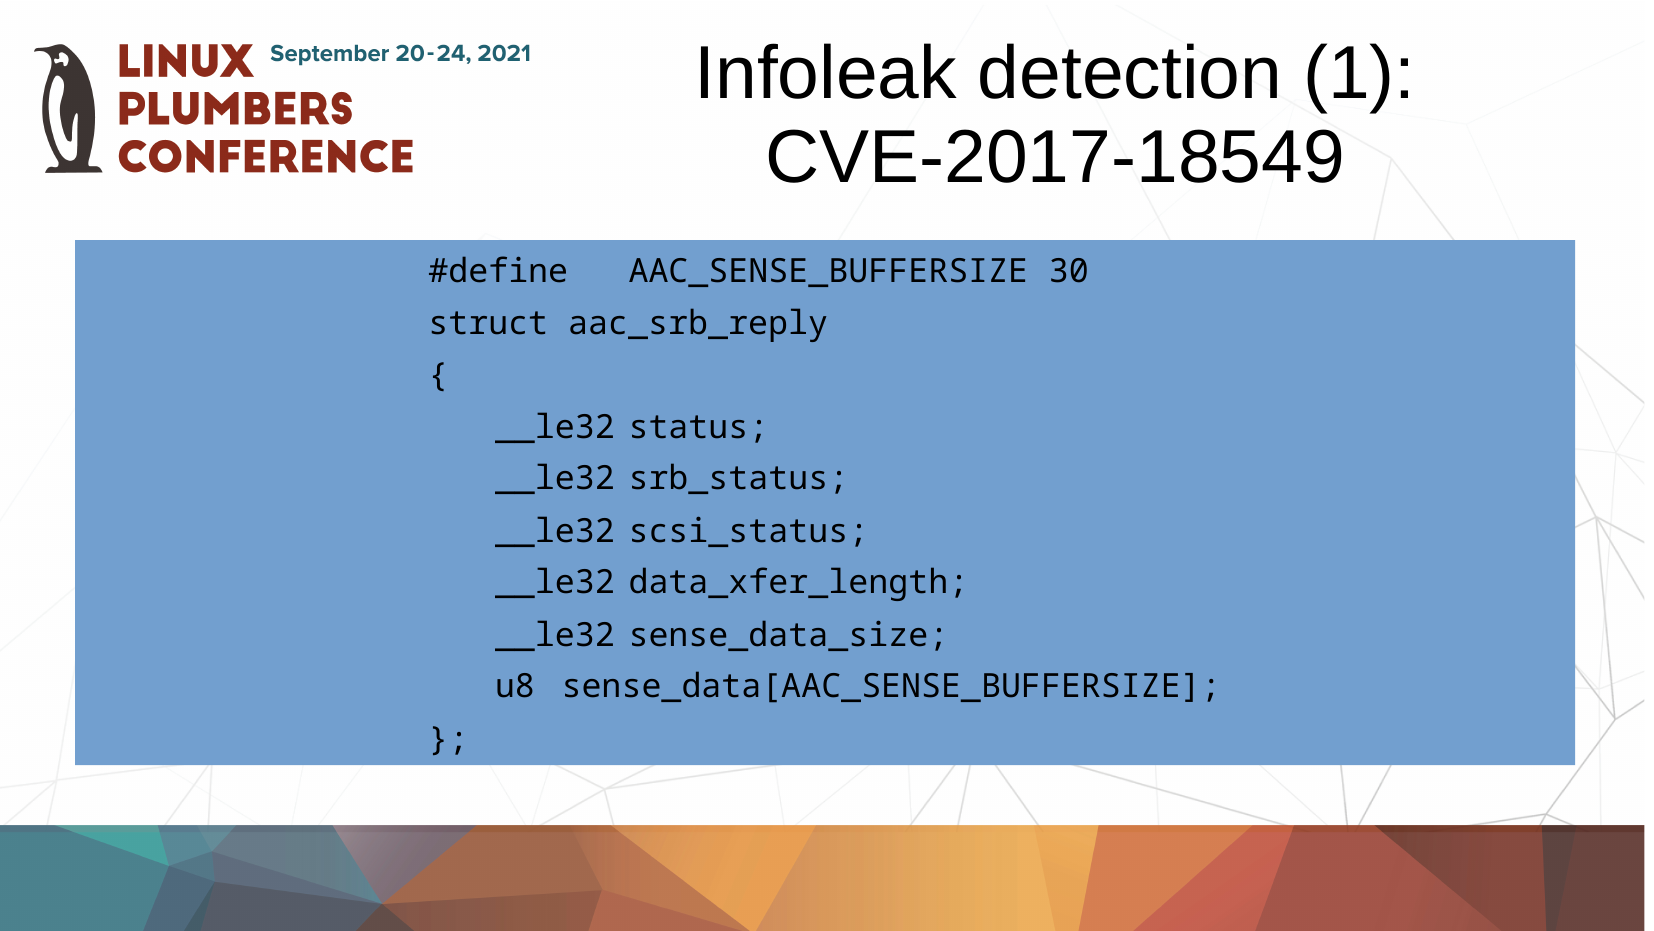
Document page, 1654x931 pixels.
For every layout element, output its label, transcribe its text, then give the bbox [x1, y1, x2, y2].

text_box #define AAC_SENSE_BUFFERSIZE 30 struct aac_srb_reply { __le32 status; __le32 srb_status; __le32 scsi_status; __le32 data_xfer_length; __le32 sense_data_size; u8 sense_data[AAC_SENSE_BUFFERSIZE]; }; [75, 240, 1576, 766]
picture [0, 1, 1645, 931]
title Infoleak detection (1): CVE-2017-18549 [540, 30, 1571, 199]
